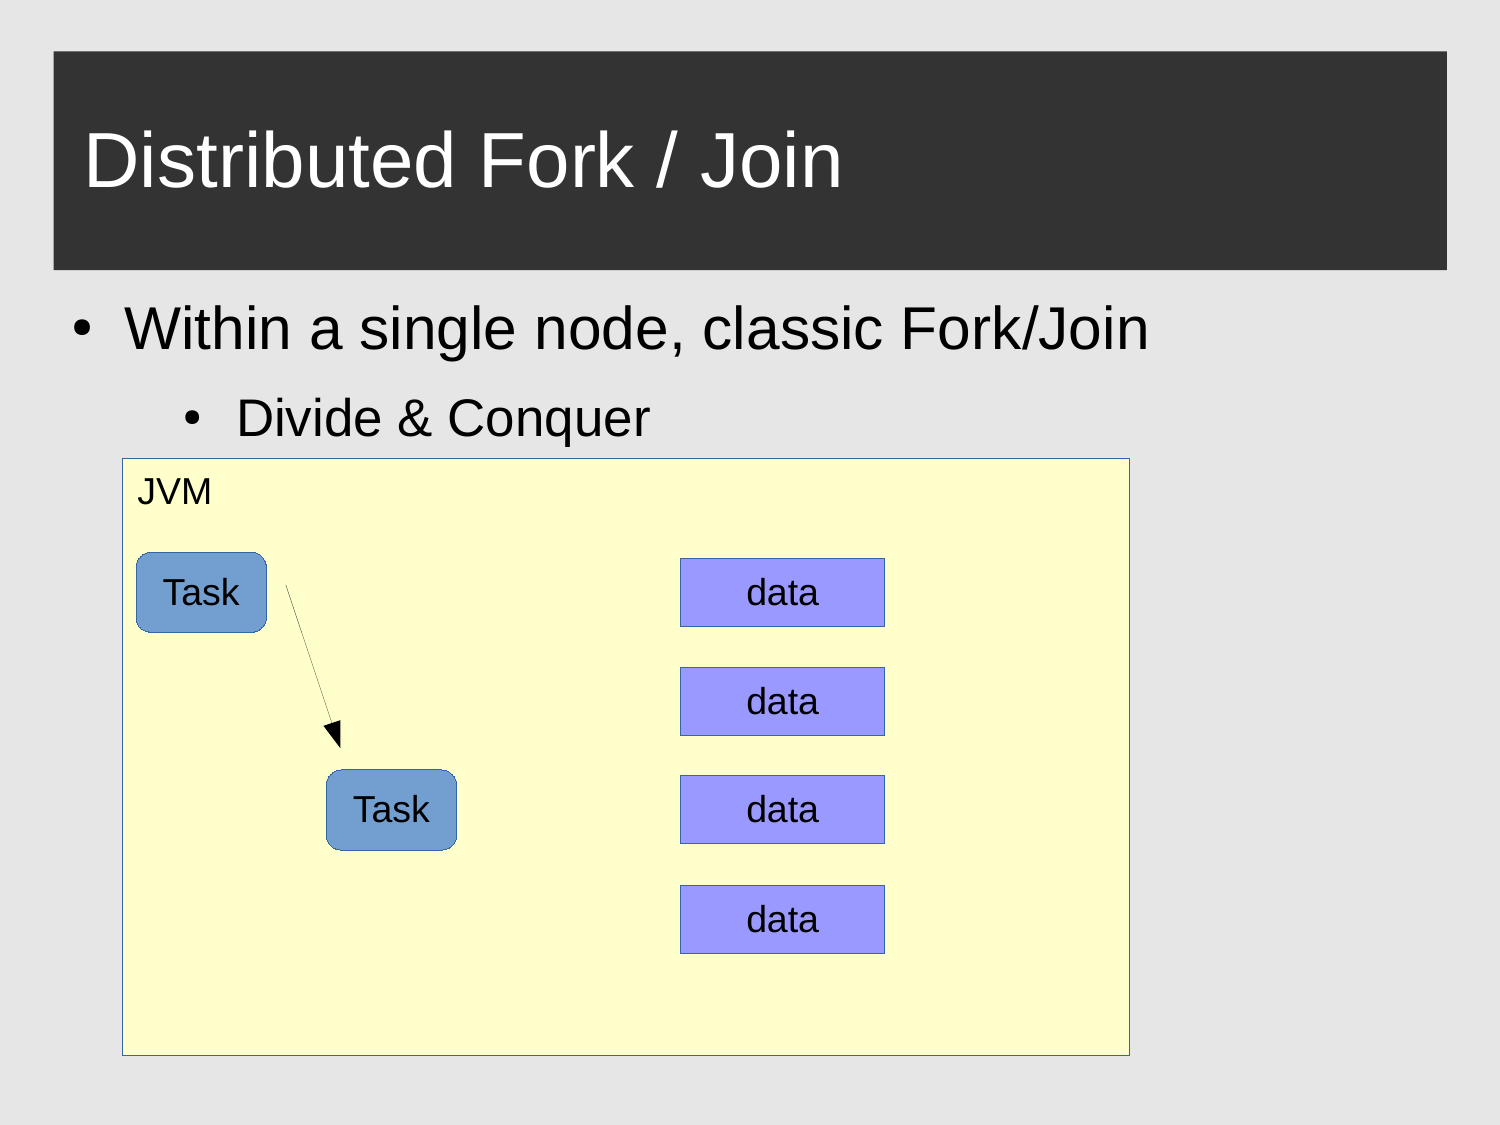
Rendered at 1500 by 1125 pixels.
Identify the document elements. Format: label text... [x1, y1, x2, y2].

list Within a single node, classic Fork/Join Divide & Conquer [53, 294, 1447, 991]
title Distributed Fork / Join [53, 51, 1447, 271]
text_box data [680, 775, 885, 844]
text_box data [680, 667, 885, 736]
text_box data [680, 558, 885, 627]
text_box data [680, 885, 885, 954]
text_box [122, 458, 1130, 1056]
text_box Task [136, 552, 267, 633]
text_box JVM [122, 463, 286, 558]
text_box Task [326, 769, 457, 851]
